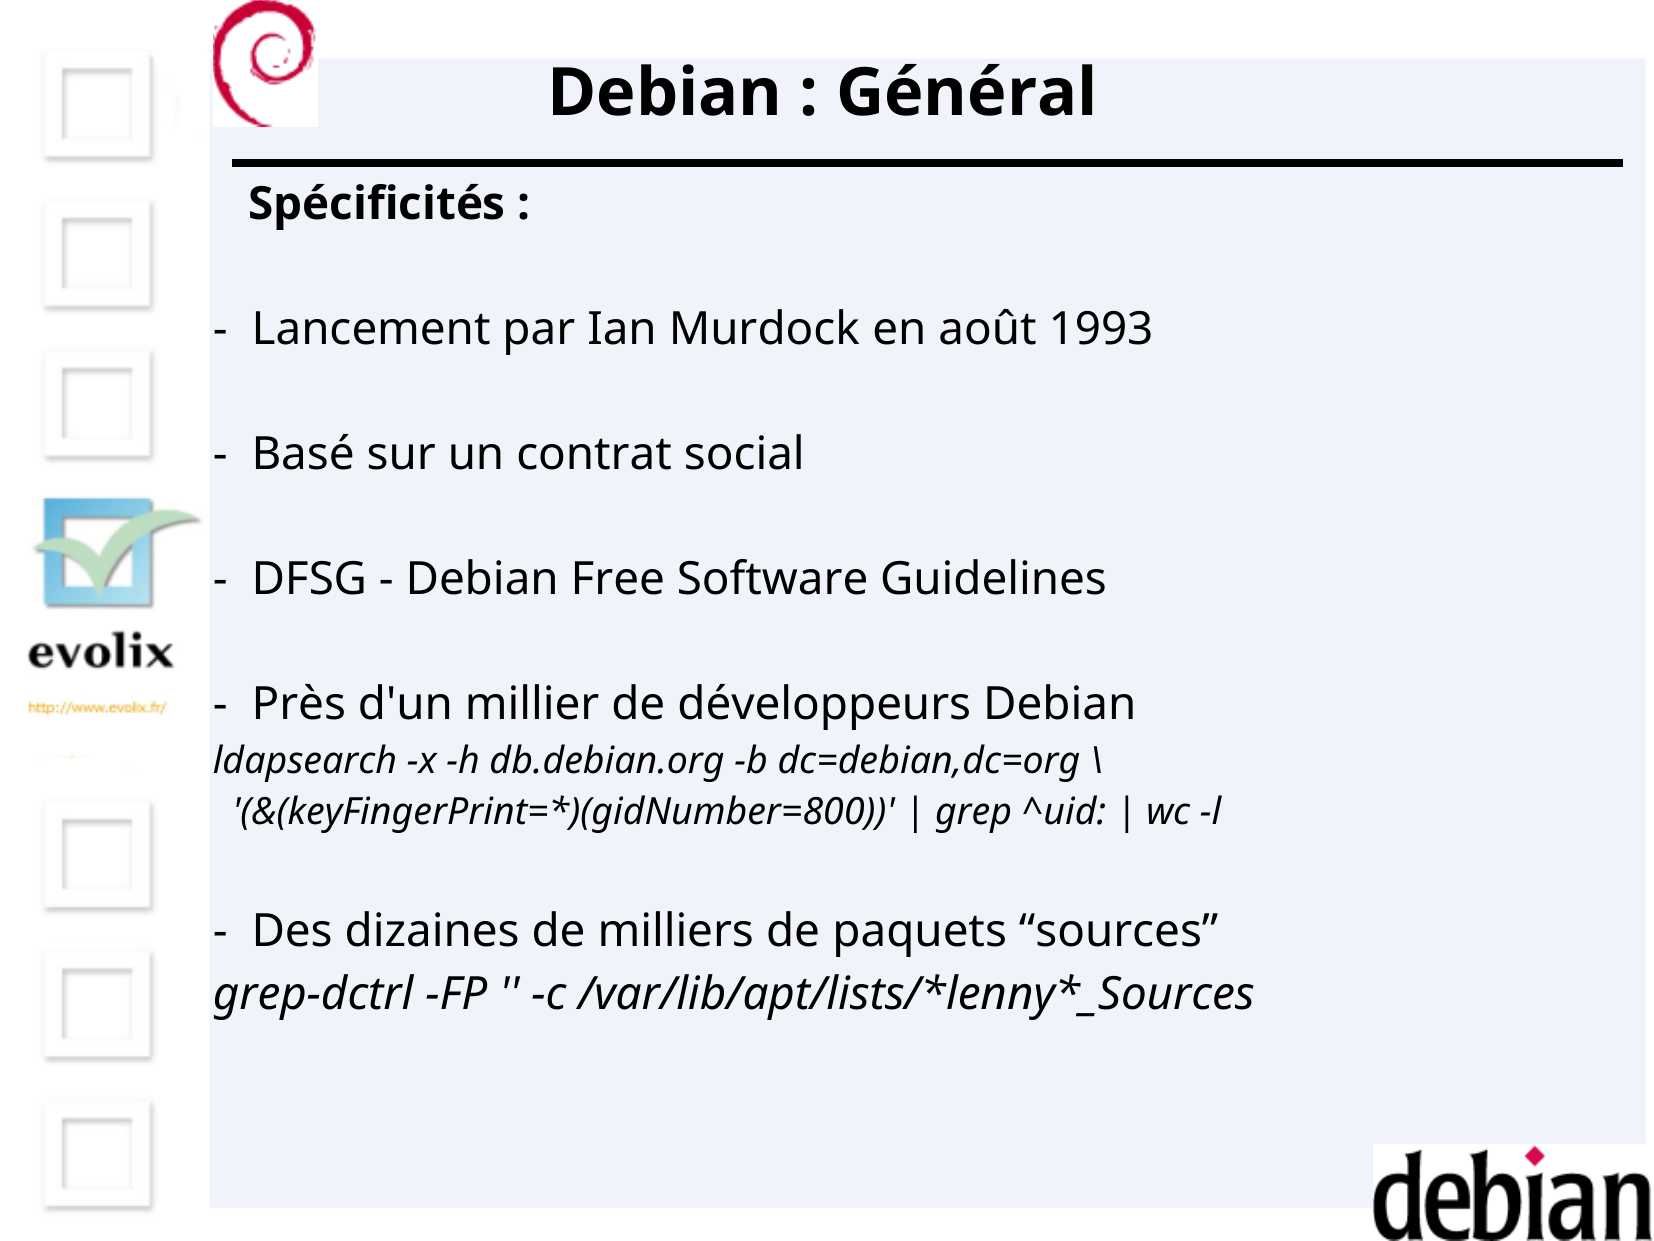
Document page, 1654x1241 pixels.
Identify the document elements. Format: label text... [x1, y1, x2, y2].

picture [0, 49, 1654, 1241]
picture [213, 0, 318, 128]
text_box Spécificités : - Lancement par Ian Murdock en août 1993 - Basé sur un contrat social - DFSG - Debian Free Software Guidelines - Près d'un millier de développeurs Debian ldapsearch -x -h db.debian.org -b dc=debian,dc=org \ '(&(keyFingerPrint=*)(gidNumber=800))' | grep ^uid: | wc -l - Des dizaines de milliers de paquets “sources” grep-dctrl -FP '' -c /var/lib/apt/lists/*lenny*_Sources [212, 170, 1518, 1241]
title Debian : Général [26, 35, 1619, 144]
